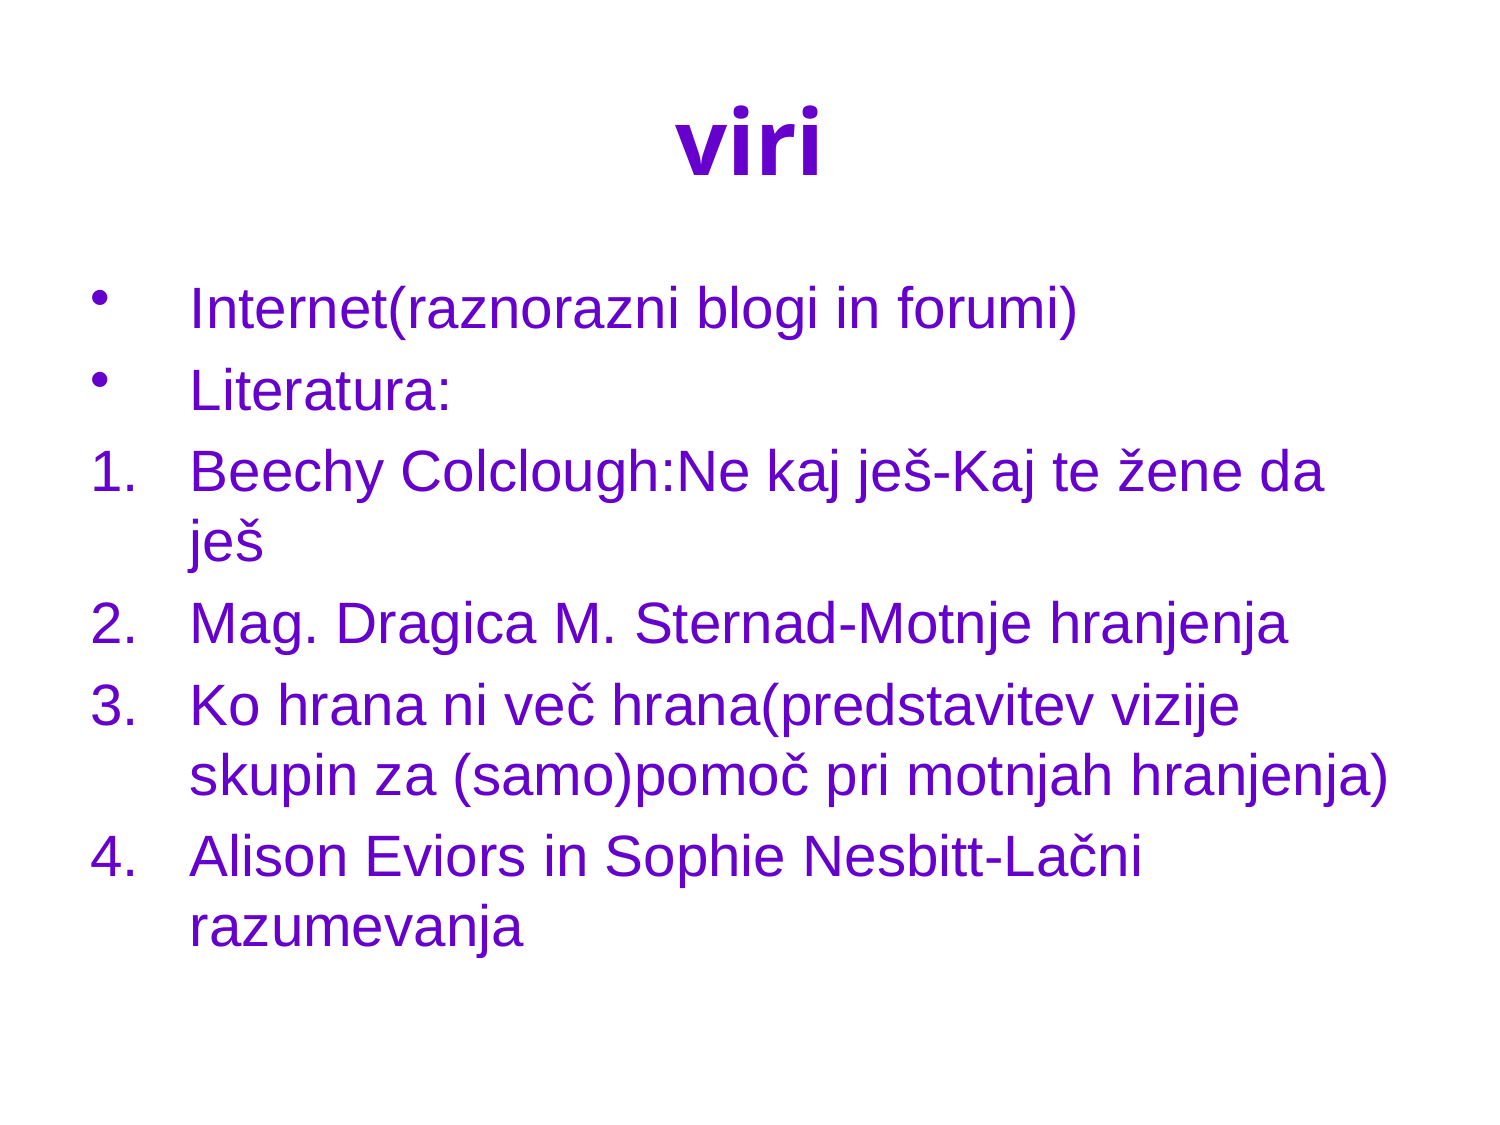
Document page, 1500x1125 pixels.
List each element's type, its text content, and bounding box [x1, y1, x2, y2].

title viri [75, 45, 1425, 233]
list Internet(raznorazni blogi in forumi) Literatura: Beechy Colclough:Ne kaj ješ-Kaj te žene da ješ Mag. Dragica M. Sternad-Motnje hranjenja Ko hrana ni več hrana(predstavitev vizije skupin za (samo)pomoč pri motnjah hranjenja) Alison Eviors in Sophie Nesbitt-Lačni razumevanja [75, 262, 1425, 1005]
